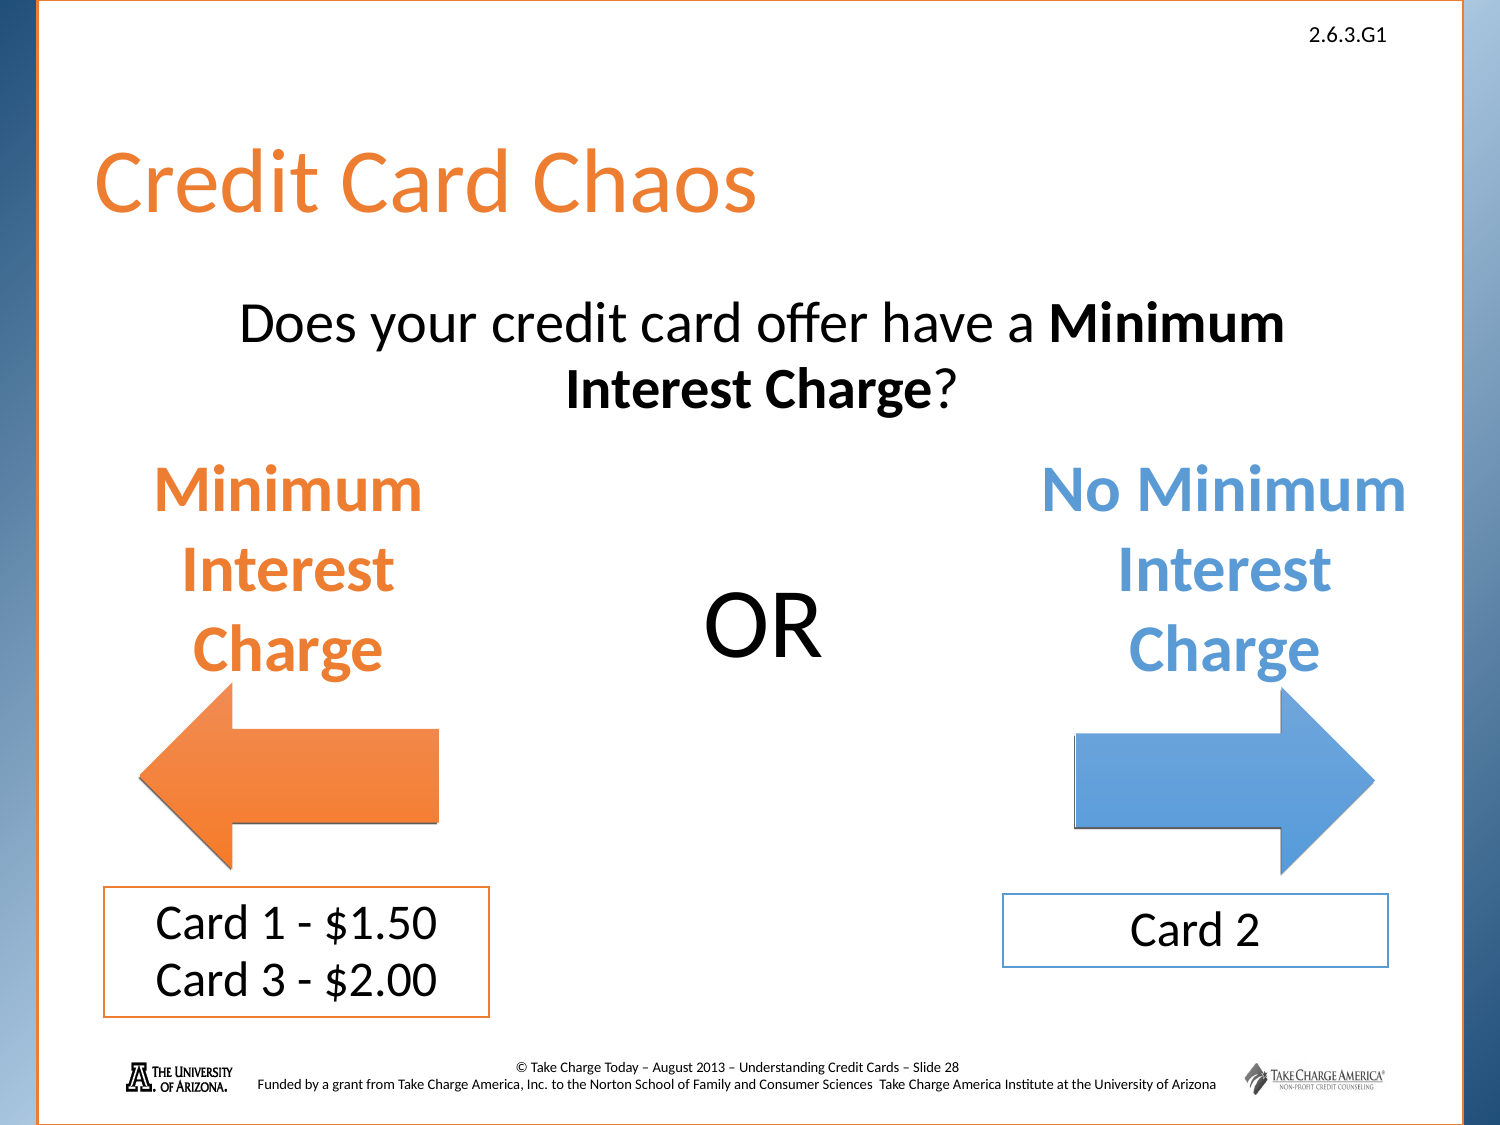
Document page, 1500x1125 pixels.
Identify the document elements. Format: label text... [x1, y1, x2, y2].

title Credit Card Chaos [74, 12, 1388, 242]
text_box [1074, 686, 1376, 875]
text_box [138, 682, 439, 870]
text_box No Minimum Interest Charge [1012, 437, 1438, 750]
list Does your credit card offer have a Minimum Interest Charge? [137, 279, 1388, 1013]
text_box Card 2 [1003, 893, 1388, 967]
text_box OR [644, 549, 883, 700]
text_box Card 1 - $1.50 Card 3 - $2.00 [104, 886, 489, 1017]
text_box Minimum Interest Charge [76, 437, 501, 675]
